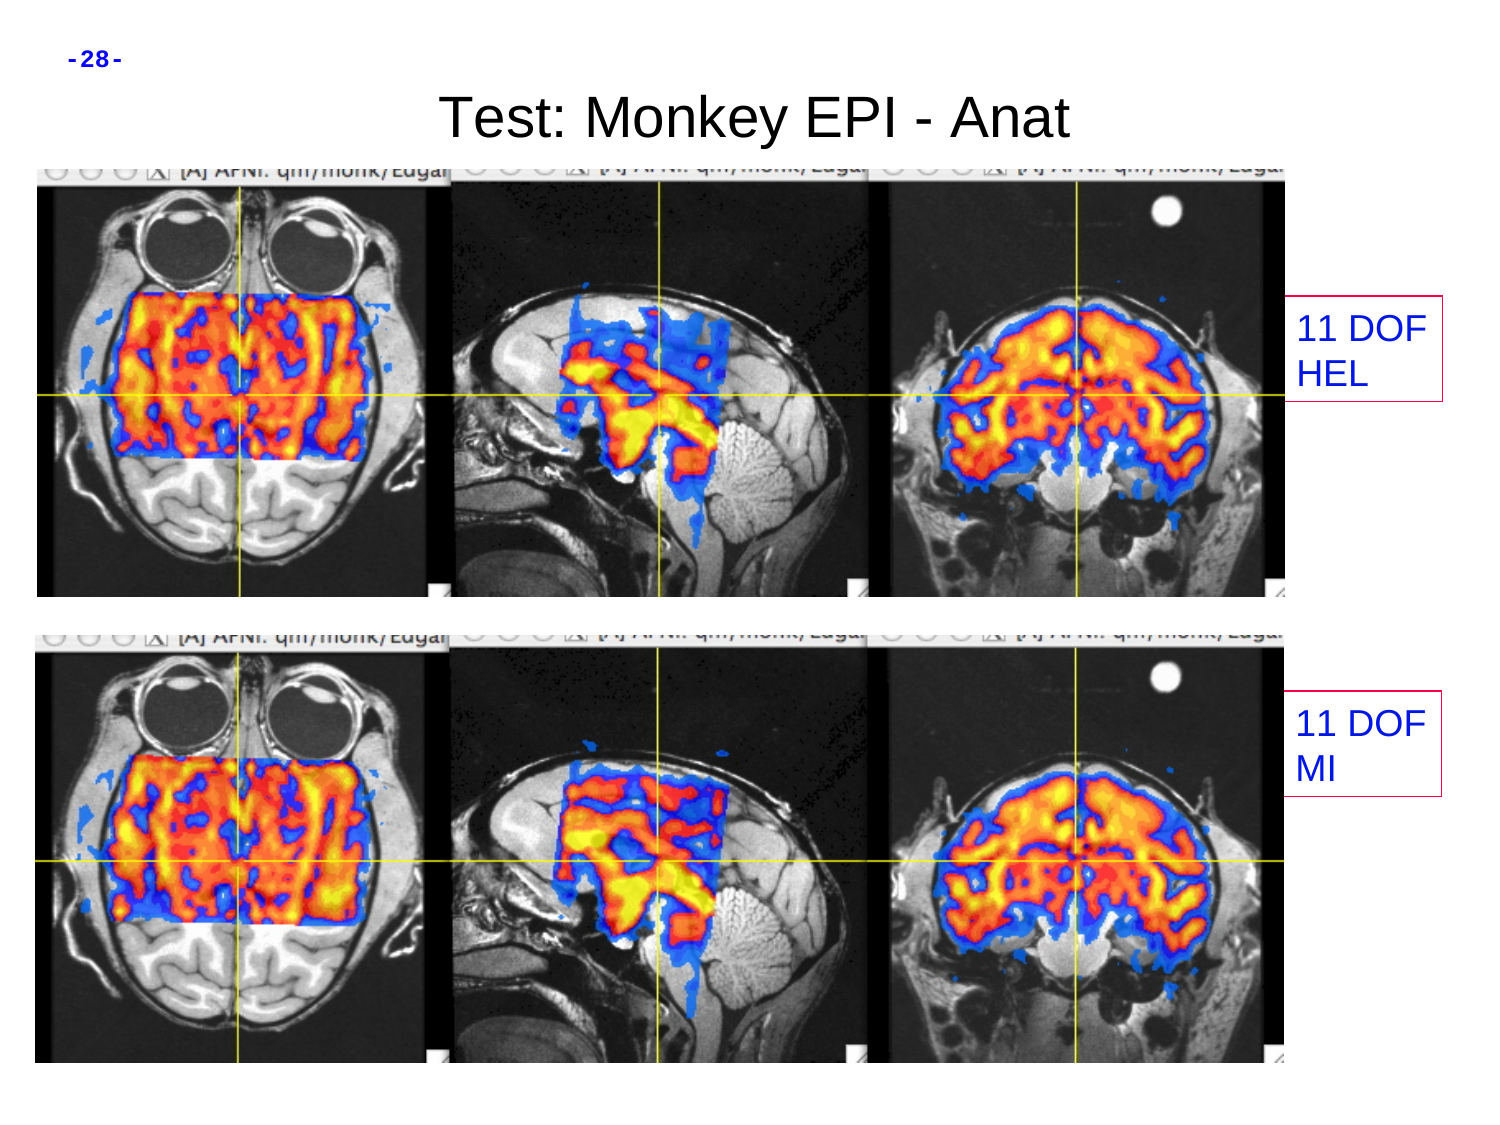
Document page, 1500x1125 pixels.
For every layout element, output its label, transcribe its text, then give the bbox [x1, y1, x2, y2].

text_box 11 DOF MI [1284, 690, 1442, 797]
text_box 11 DOF HEL [1285, 296, 1443, 402]
text_box Test: Monkey EPI - Anat [117, 64, 1393, 164]
picture [37, 169, 1285, 597]
picture [35, 635, 1284, 1063]
